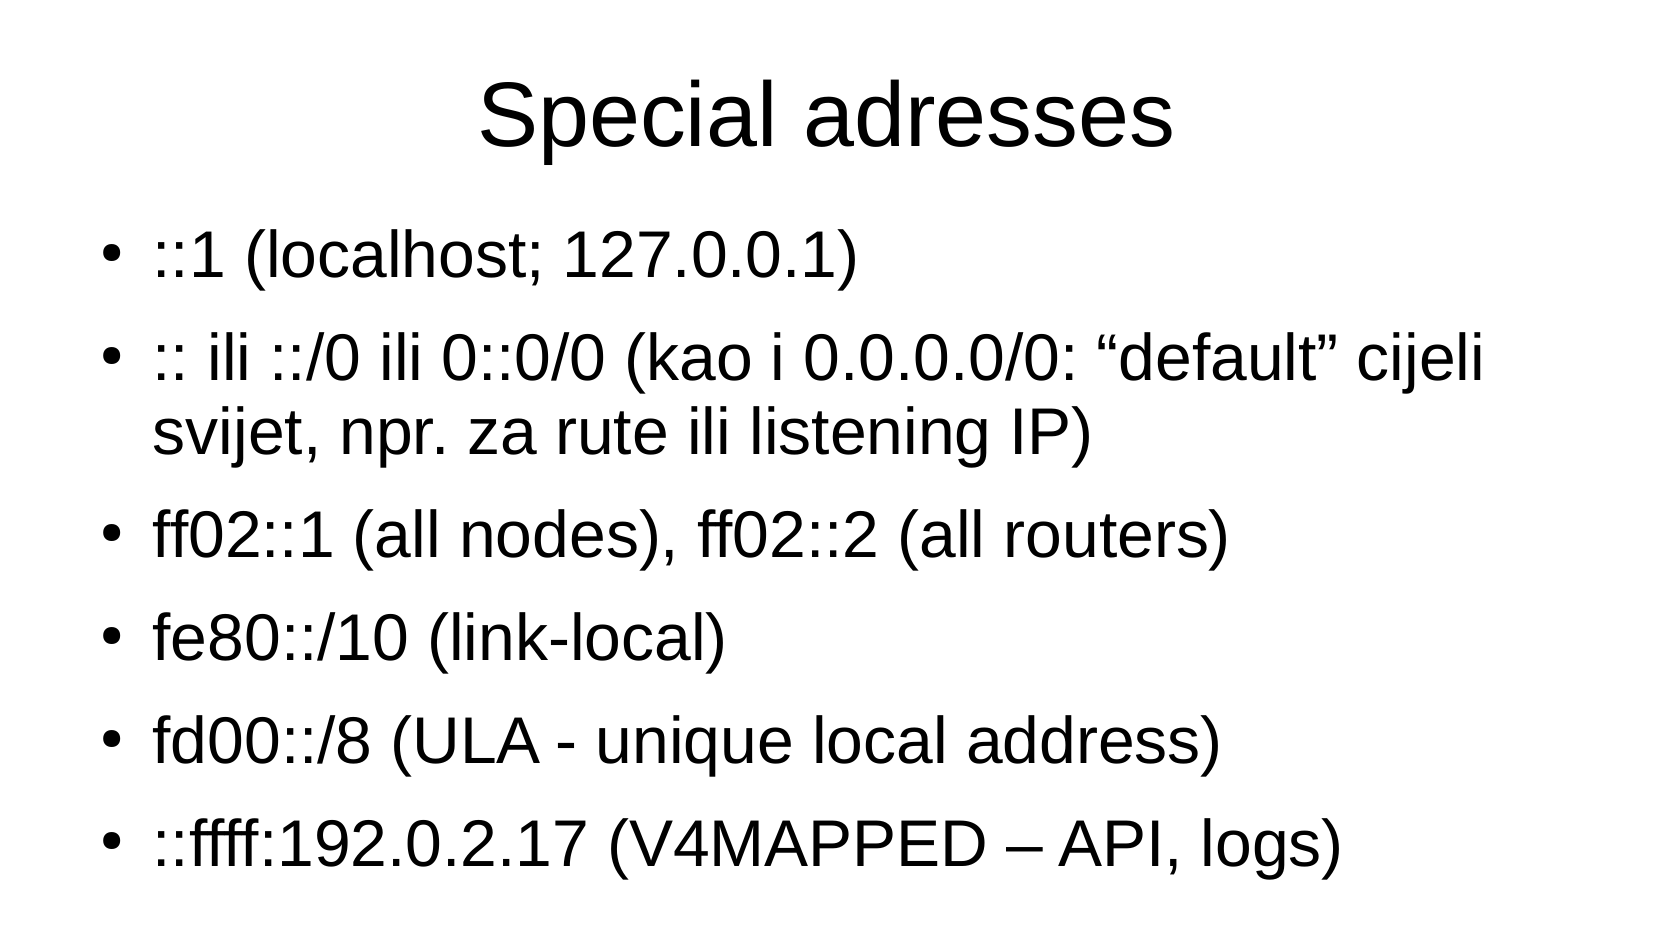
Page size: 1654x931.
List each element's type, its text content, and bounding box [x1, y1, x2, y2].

list ::1 (localhost; 127.0.0.1) :: ili ::/0 ili 0::0/0 (kao i 0.0.0.0/0: “default” cijeli svijet, npr. za rute ili listening IP) ff02::1 (all nodes), ff02::2 (all routers) fe80::/10 (link-local) fd00::/8 (ULA - unique local address) ::ffff:192.0.2.17 (V4MAPPED – API, logs) [82, 217, 1571, 886]
title Special adresses [82, 37, 1571, 193]
